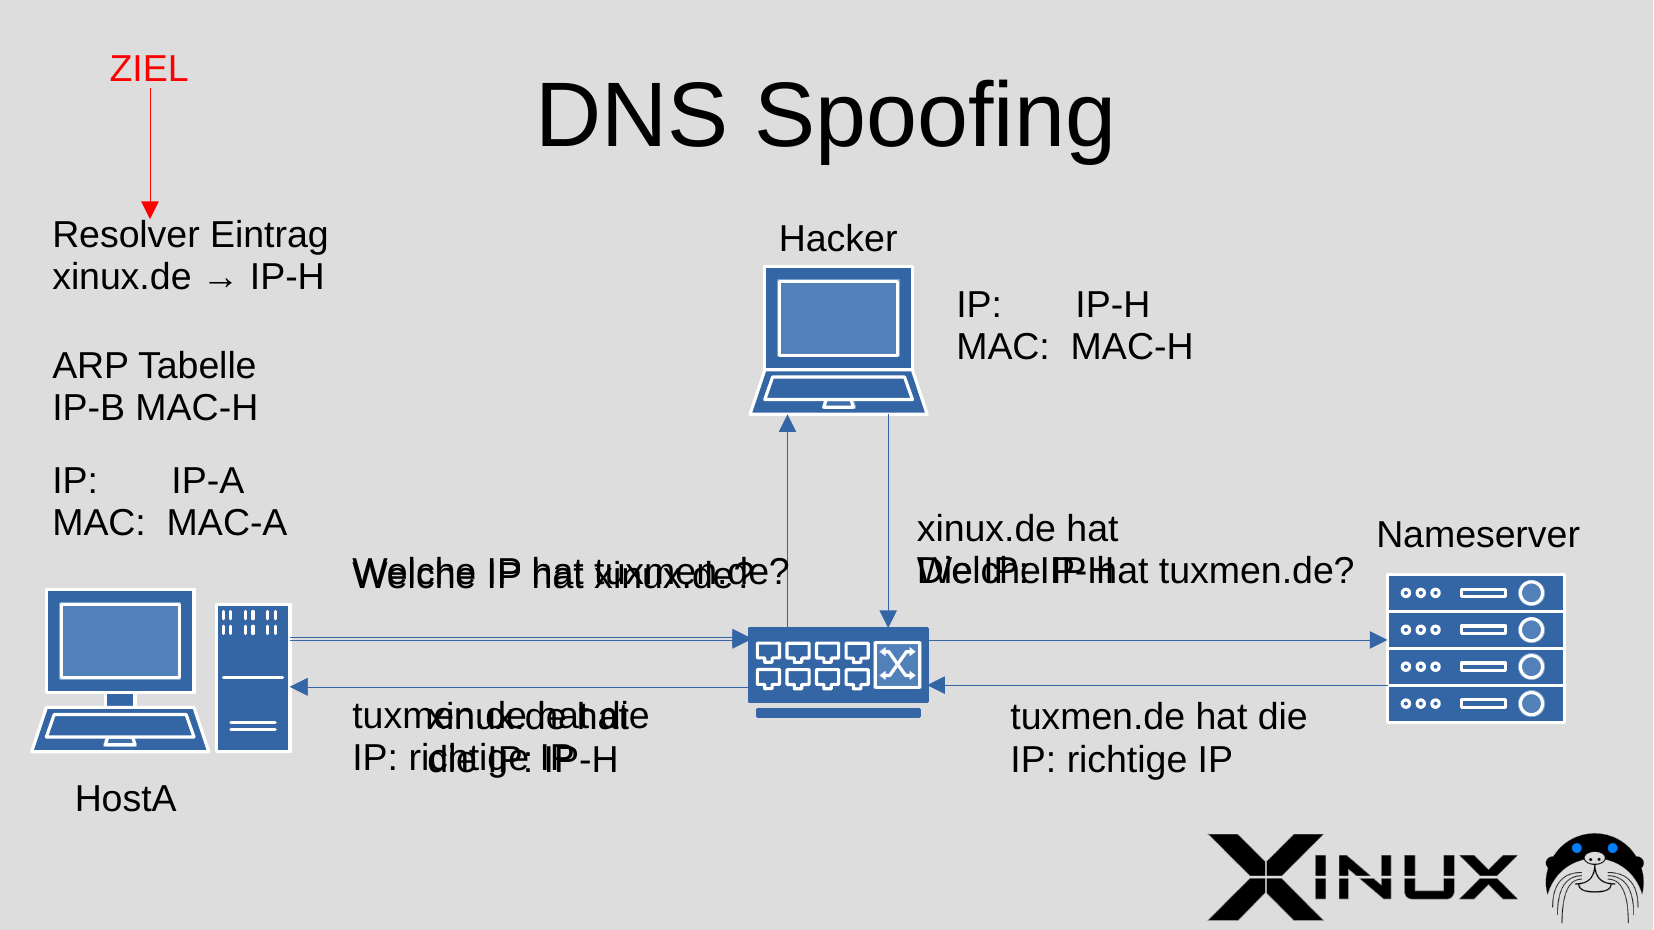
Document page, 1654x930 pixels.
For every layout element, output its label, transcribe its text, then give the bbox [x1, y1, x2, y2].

text_box [757, 709, 920, 717]
text_box [31, 589, 209, 752]
text_box Welche IP hat tuxmen.de? [337, 543, 805, 601]
text_box IP: IP-H MAC: MAC-H [941, 276, 1388, 376]
text_box tuxmen.de hat die IP: richtige IP [337, 688, 730, 828]
picture [1200, 824, 1650, 930]
text_box ZIEL [94, 40, 204, 97]
title DNS Spoofing [82, 37, 1571, 193]
text_box tuxmen.de hat die IP: richtige IP [995, 688, 1388, 830]
text_box ARP Tabelle IP-B MAC-H [37, 337, 274, 437]
text_box Welche IP hat tuxmen.de? [902, 542, 1370, 600]
text_box IP: IP-A MAC: MAC-A [37, 451, 303, 551]
text_box [1387, 574, 1565, 723]
text_box Resolver Eintrag xinux.de → IP-H [37, 205, 344, 305]
text_box [216, 604, 290, 752]
text_box xinux.de hat Die IP: IP-H [902, 500, 1134, 542]
text_box Hacker [764, 209, 913, 267]
text_box Nameserver [1361, 505, 1595, 563]
text_box [750, 628, 928, 702]
text_box [750, 267, 928, 415]
text_box HostA [60, 769, 192, 827]
